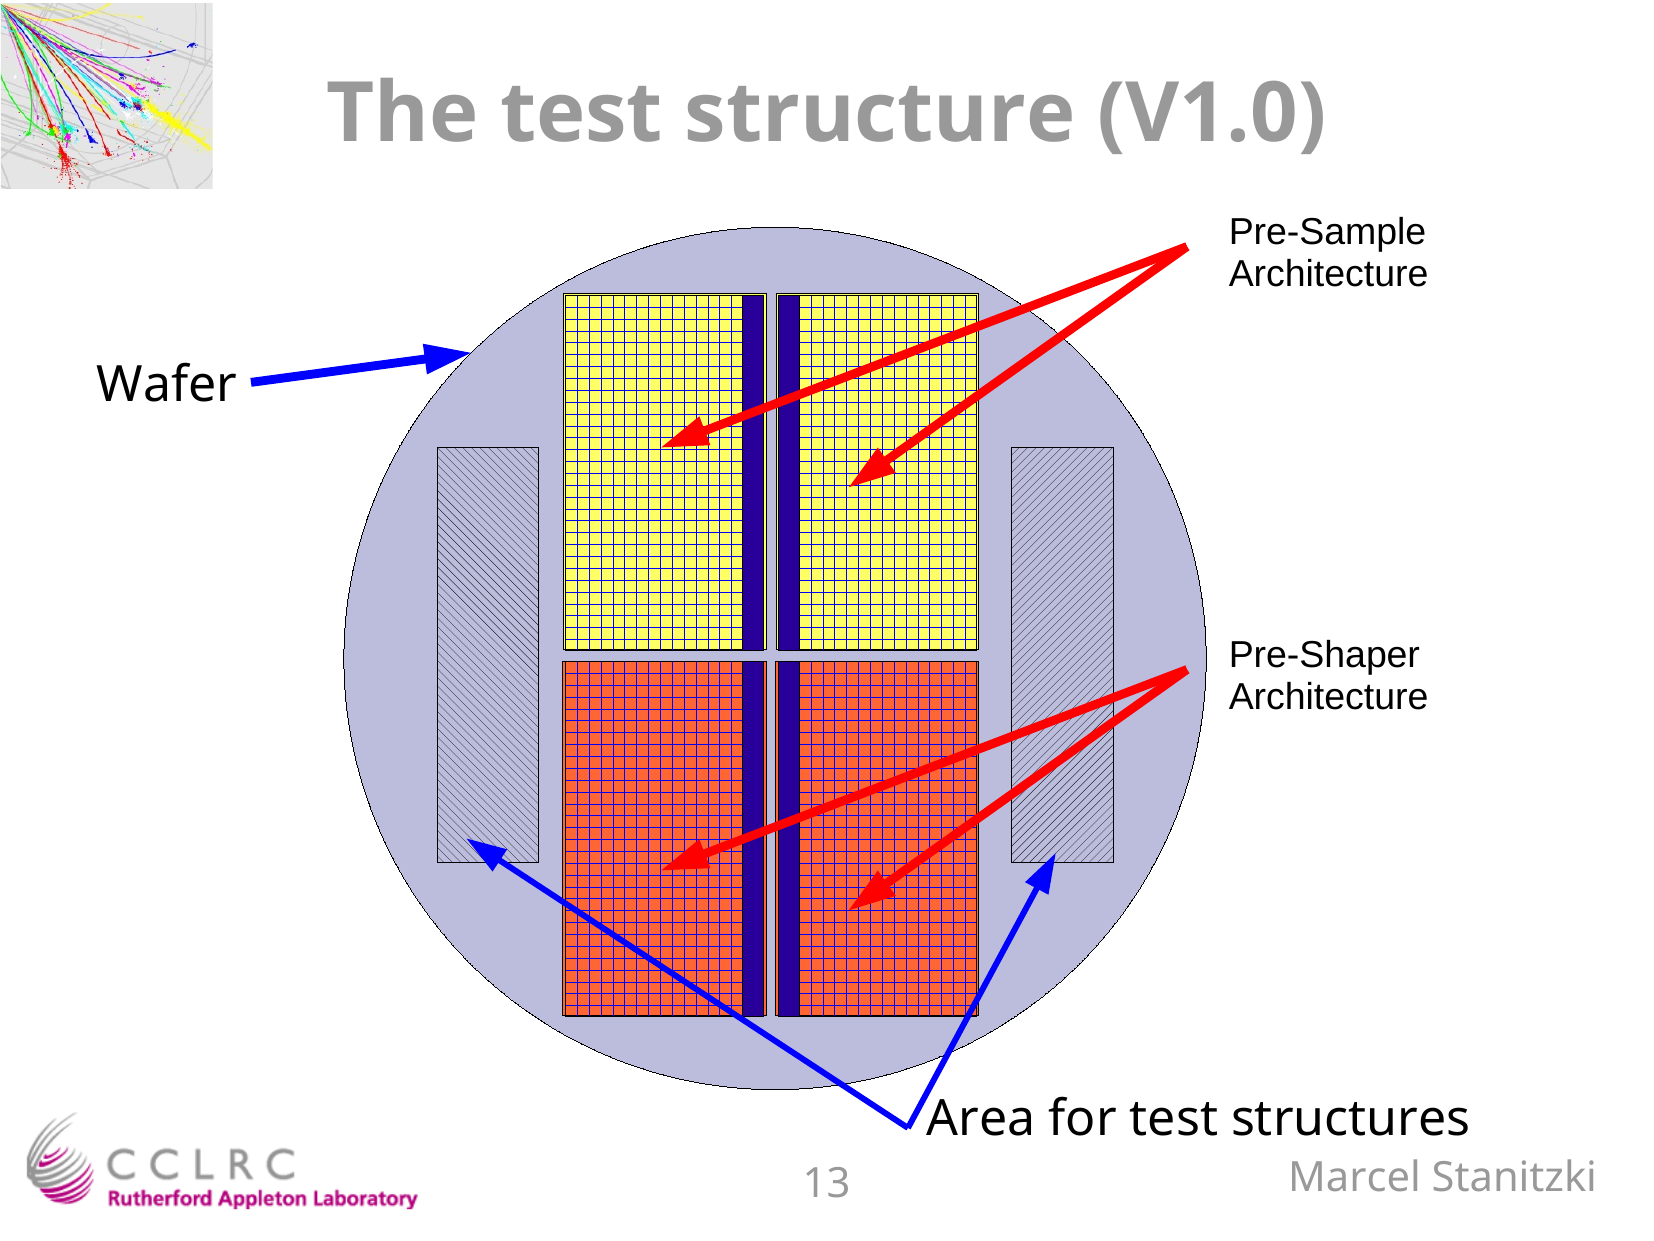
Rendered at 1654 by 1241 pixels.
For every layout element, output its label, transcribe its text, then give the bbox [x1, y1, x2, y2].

text_box Wafer [82, 340, 258, 417]
text_box [343, 227, 1207, 1090]
picture [0, 3, 213, 189]
text_box Area for test structures [912, 1074, 1517, 1151]
title The test structure (V1.0) [203, 12, 1451, 206]
text_box Pre-Shaper Architecture [1213, 625, 1444, 725]
picture [19, 1110, 426, 1212]
text_box Pre-Sample Architecture [1213, 203, 1444, 302]
